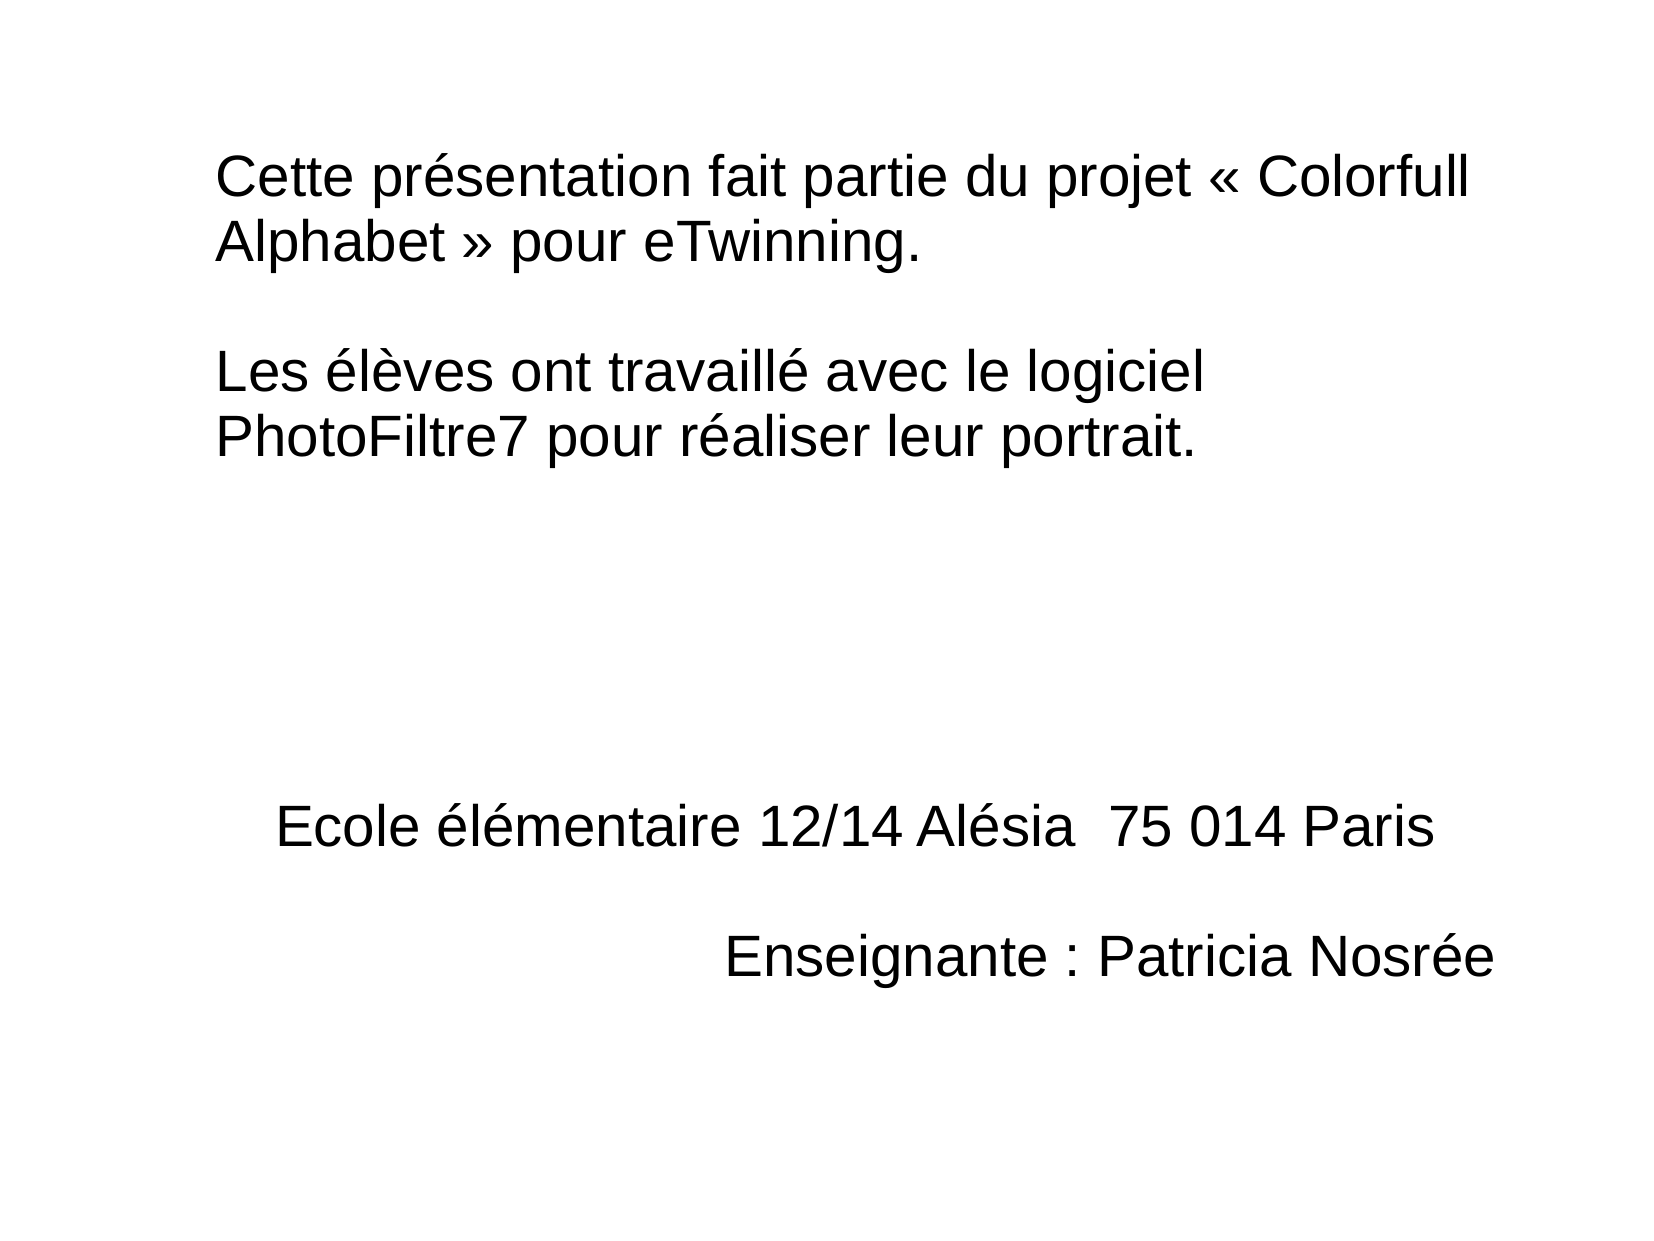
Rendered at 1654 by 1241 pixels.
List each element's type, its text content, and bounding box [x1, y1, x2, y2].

text_box Cette présentation fait partie du projet « Colorfull Alphabet » pour eTwinning. Les élèves ont travaillé avec le logiciel PhotoFiltre7 pour réaliser leur portrait. Ecole élémentaire 12/14 Alésia 75 014 Paris Enseignante : Patricia Nosrée [200, 135, 1512, 1191]
